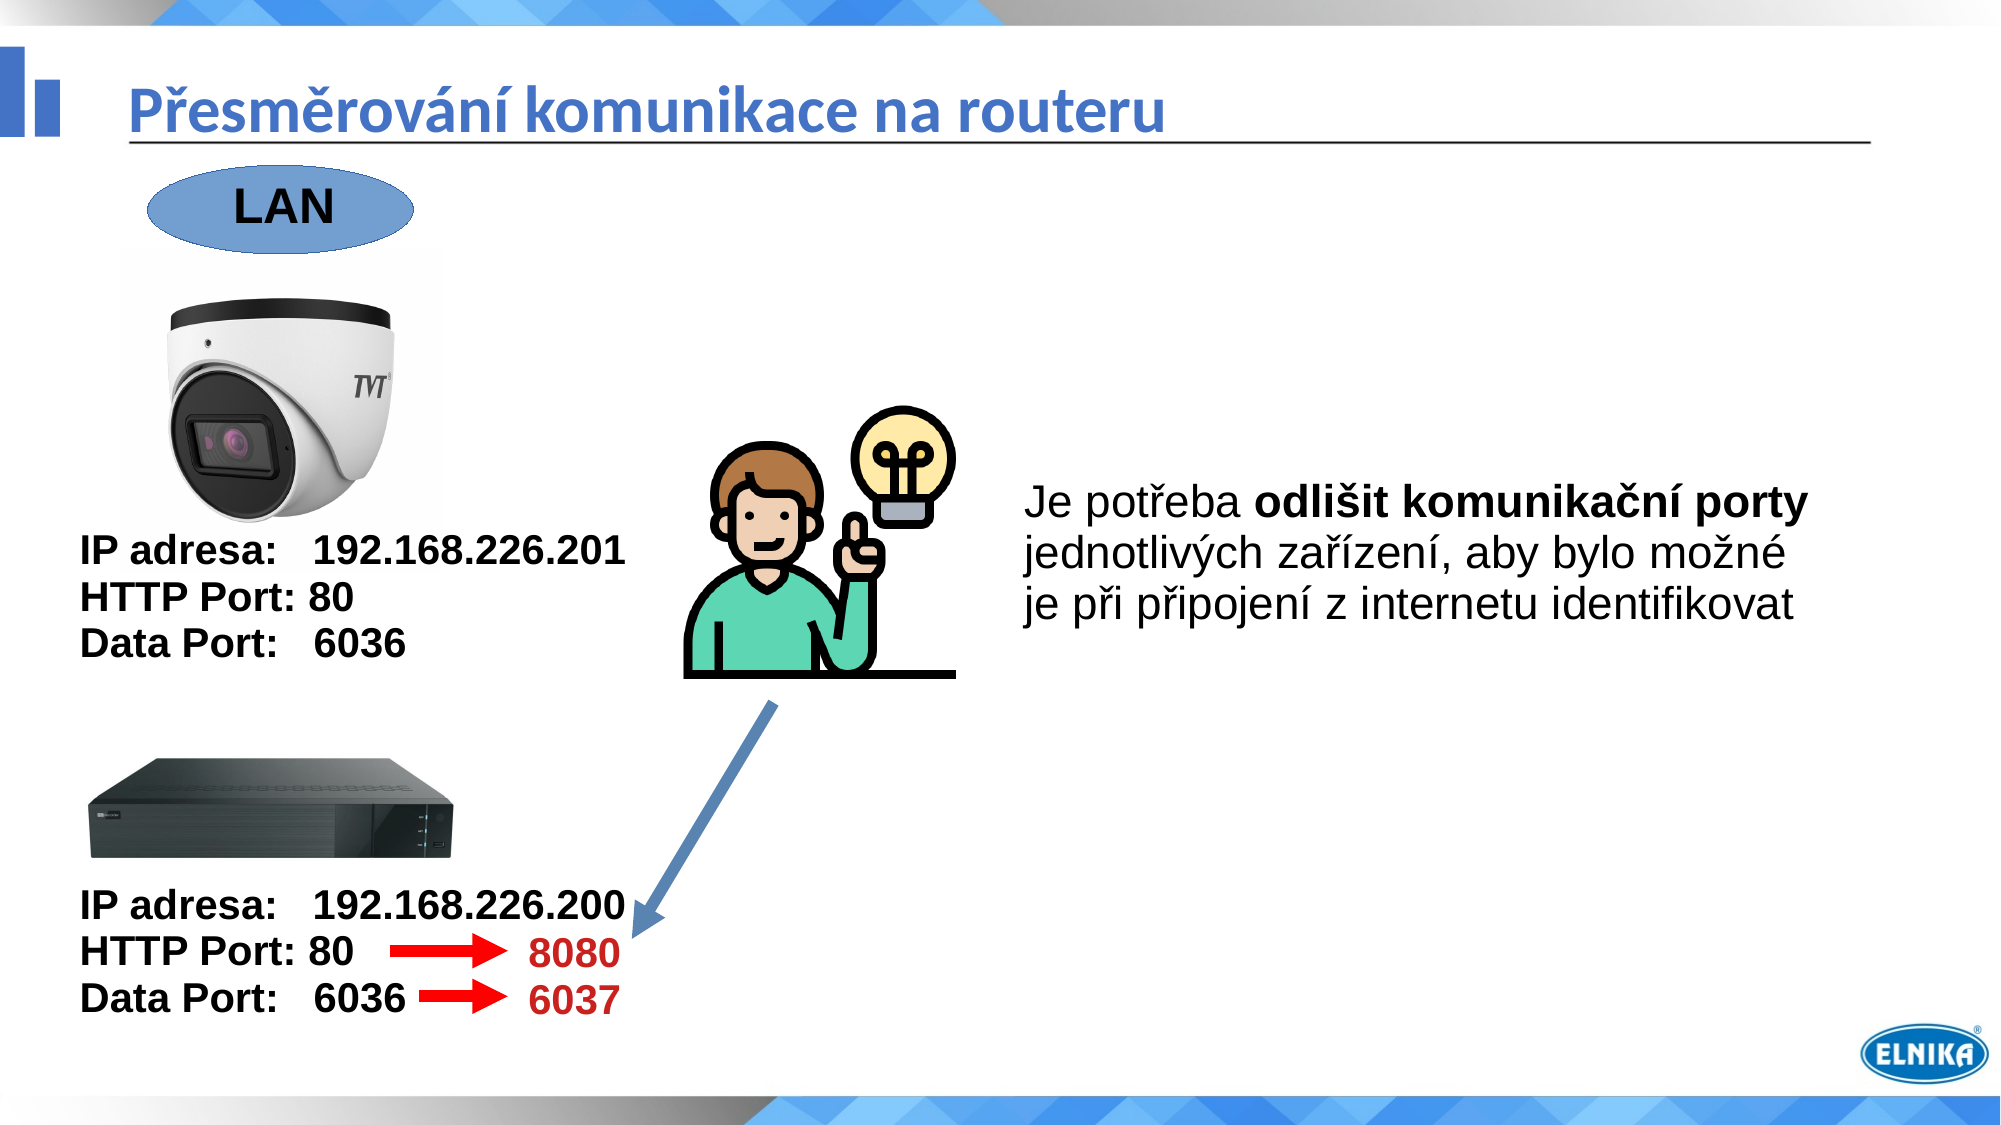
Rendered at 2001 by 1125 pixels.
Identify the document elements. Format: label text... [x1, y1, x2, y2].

text_box Je potřeba odlišit komunikační porty jednotlivých zařízení, aby bylo možné je při připojení z internetu identifikovat [1003, 462, 1920, 746]
text_box [147, 165, 346, 249]
text_box Přesměrování komunikace na routeru [78, 58, 1211, 154]
picture [0, 0, 2001, 1125]
text_box [378, 179, 414, 240]
text_box IP adresa: 192.168.226.201 HTTP Port: 80 Data Port: 6036 [64, 519, 656, 721]
text_box 8080 6037 [507, 916, 656, 1125]
text_box LAN [218, 171, 378, 298]
text_box IP adresa: 192.168.226.200 HTTP Port: 80 Data Port: 6036 [64, 873, 656, 1076]
